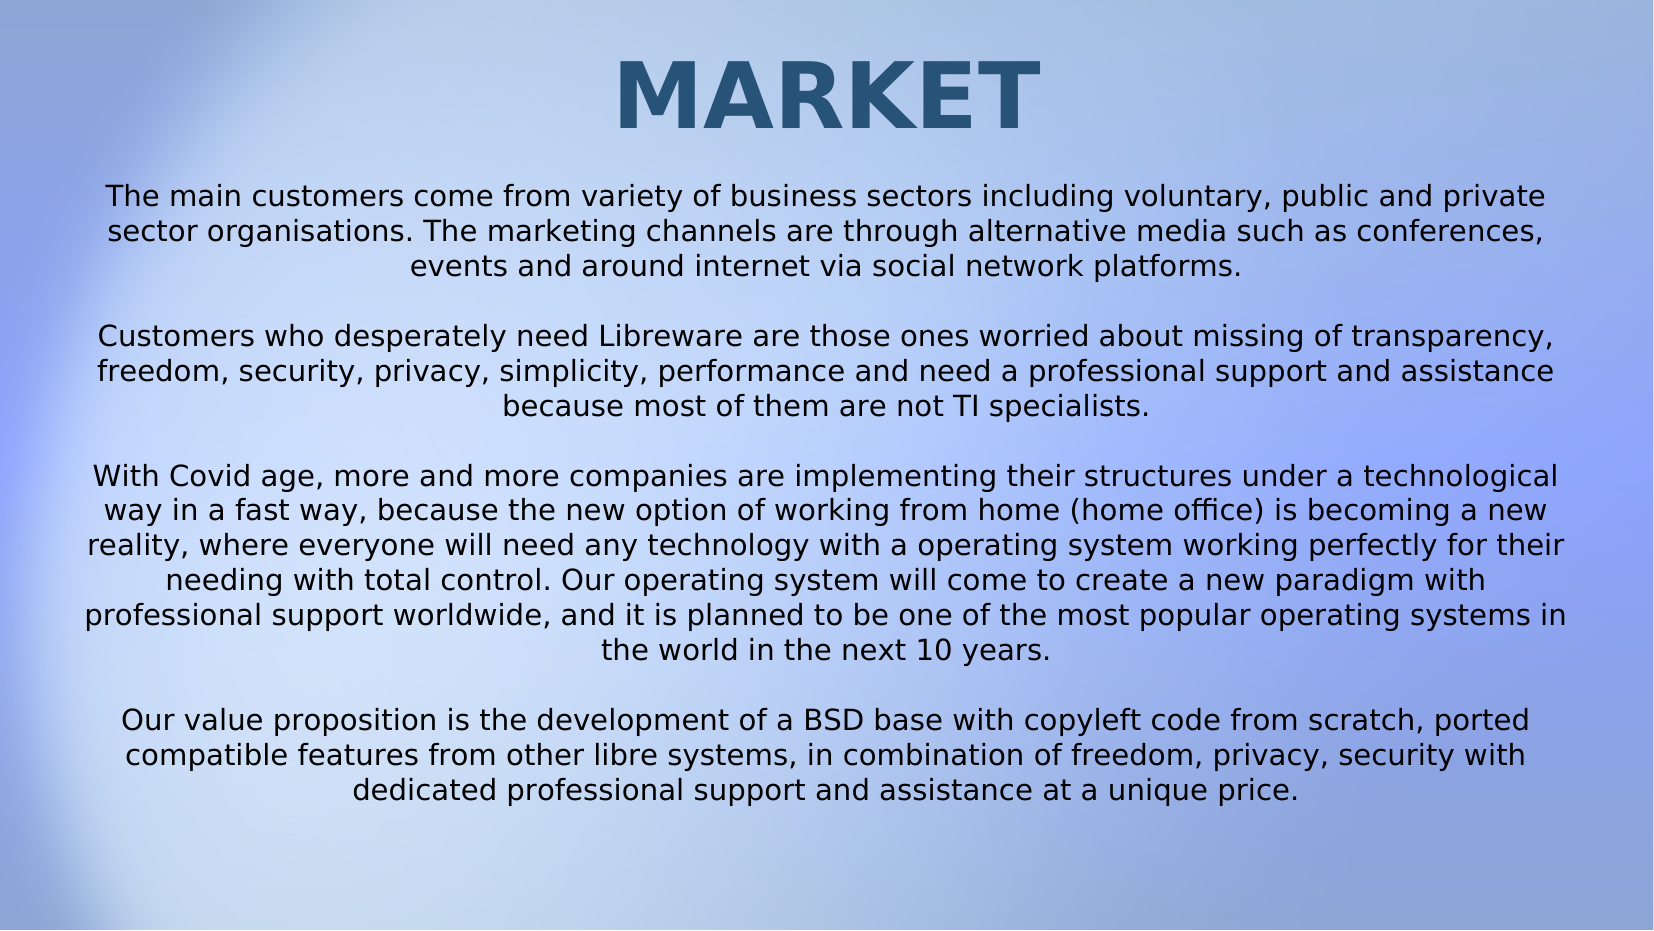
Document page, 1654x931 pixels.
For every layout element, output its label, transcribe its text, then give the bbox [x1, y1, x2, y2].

text_box The main customers come from variety of business sectors including voluntary, public and private sector organisations. The marketing channels are through alternative media such as conferences, events and around internet via social network platforms. Customers who desperately need Libreware are those ones worried about missing of transparency, freedom, security, privacy, simplicity, performance and need a professional support and assistance because most of them are not TI specialists. With Covid age, more and more companies are implementing their structures under a technological way in a fast way, because the new option of working from home (home office) is becoming a new reality, where everyone will need any technology with a operating system working perfectly for their needing with total control. Our operating system will come to create a new paradigm with professional support worldwide, and it is planned to be one of the most popular operating systems in the world in the next 10 years. Our value proposition is the development of a BSD base with copyleft code from scratch, ported compatible features from other libre systems, in combination of freedom, privacy, security with dedicated professional support and assistance at a unique price. [82, 177, 1571, 758]
text_box MARKET [82, 7, 1571, 177]
picture [0, 0, 1654, 930]
